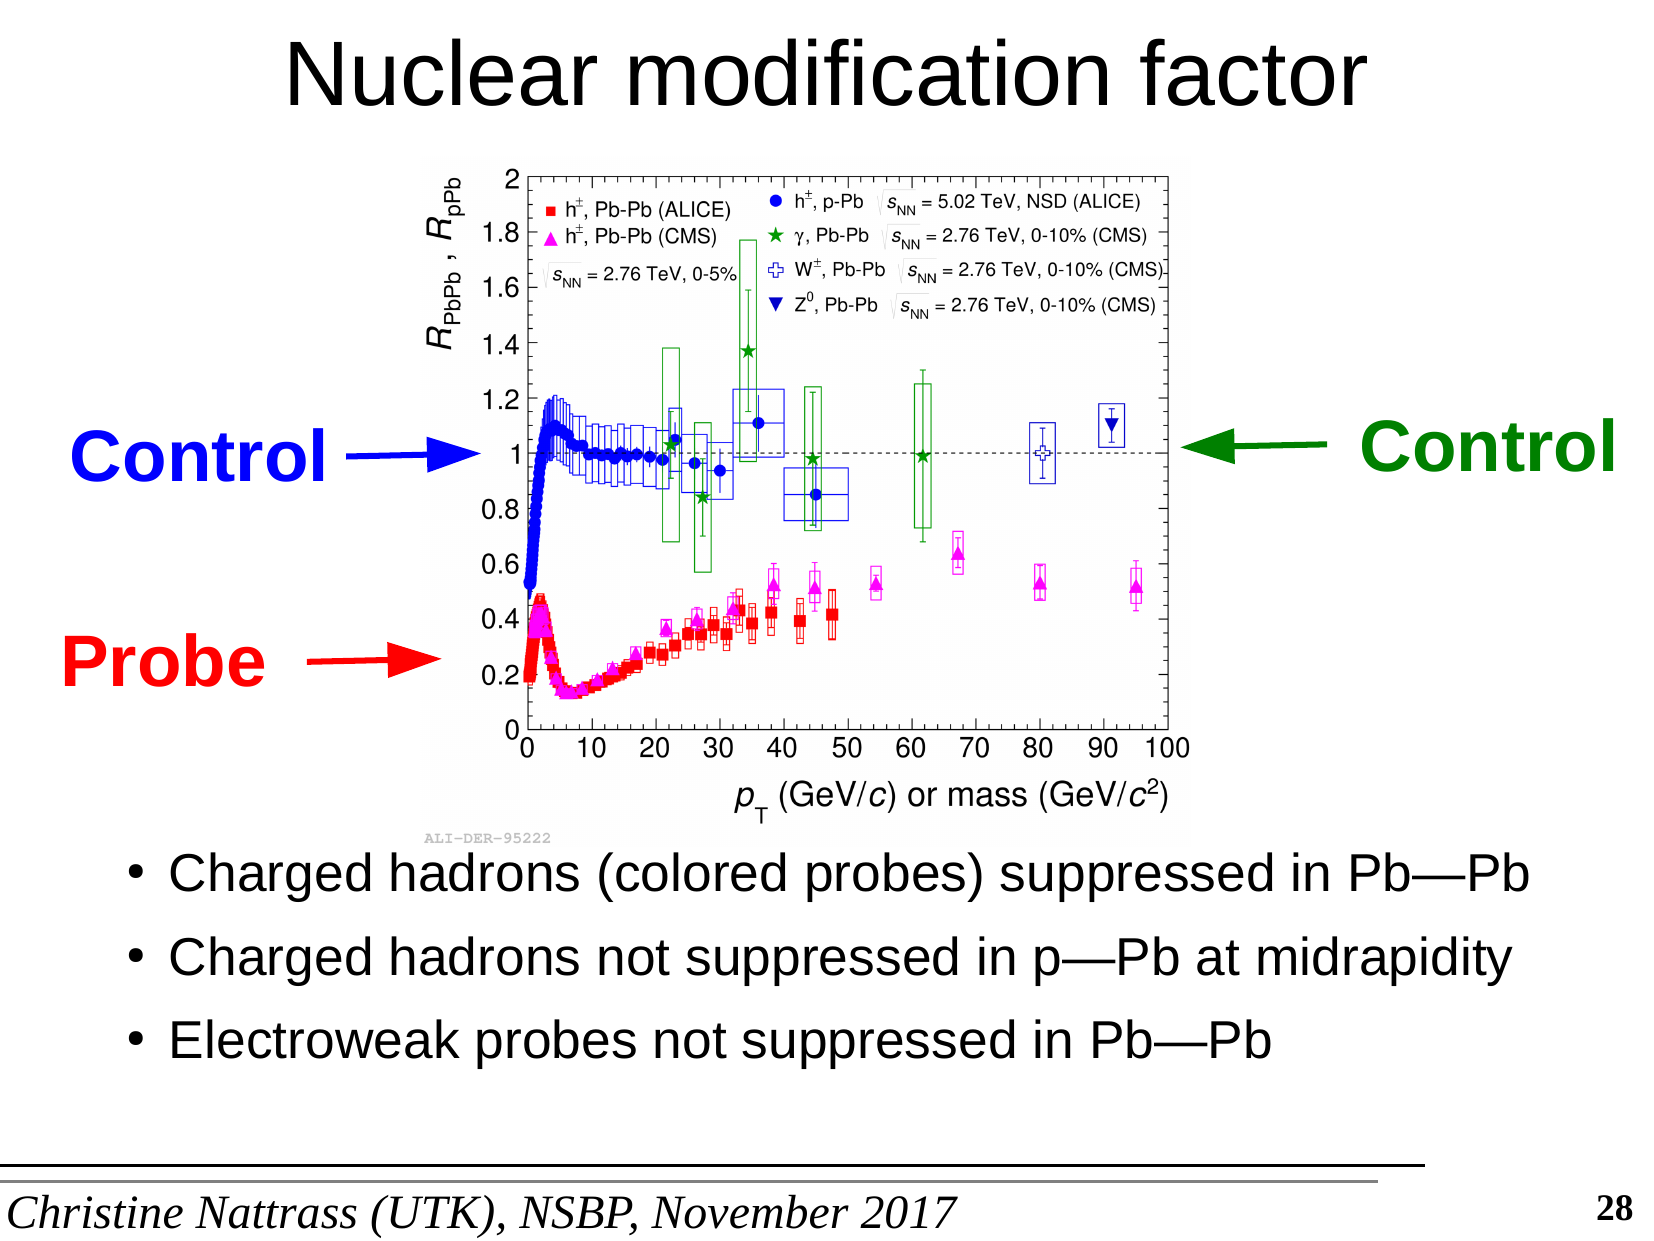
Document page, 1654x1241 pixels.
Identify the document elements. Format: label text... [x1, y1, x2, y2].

text_box Control [1344, 397, 1634, 495]
title Nuclear modification factor [82, 8, 1571, 139]
text_box Probe [45, 612, 282, 710]
picture [420, 156, 1191, 847]
text_box Control [55, 407, 345, 505]
list Charged hadrons (colored probes) suppressed in Pb—Pb Charged hadrons not suppressed in p—Pb at midrapidity Electroweak probes not suppressed in Pb—Pb [112, 843, 1568, 1169]
